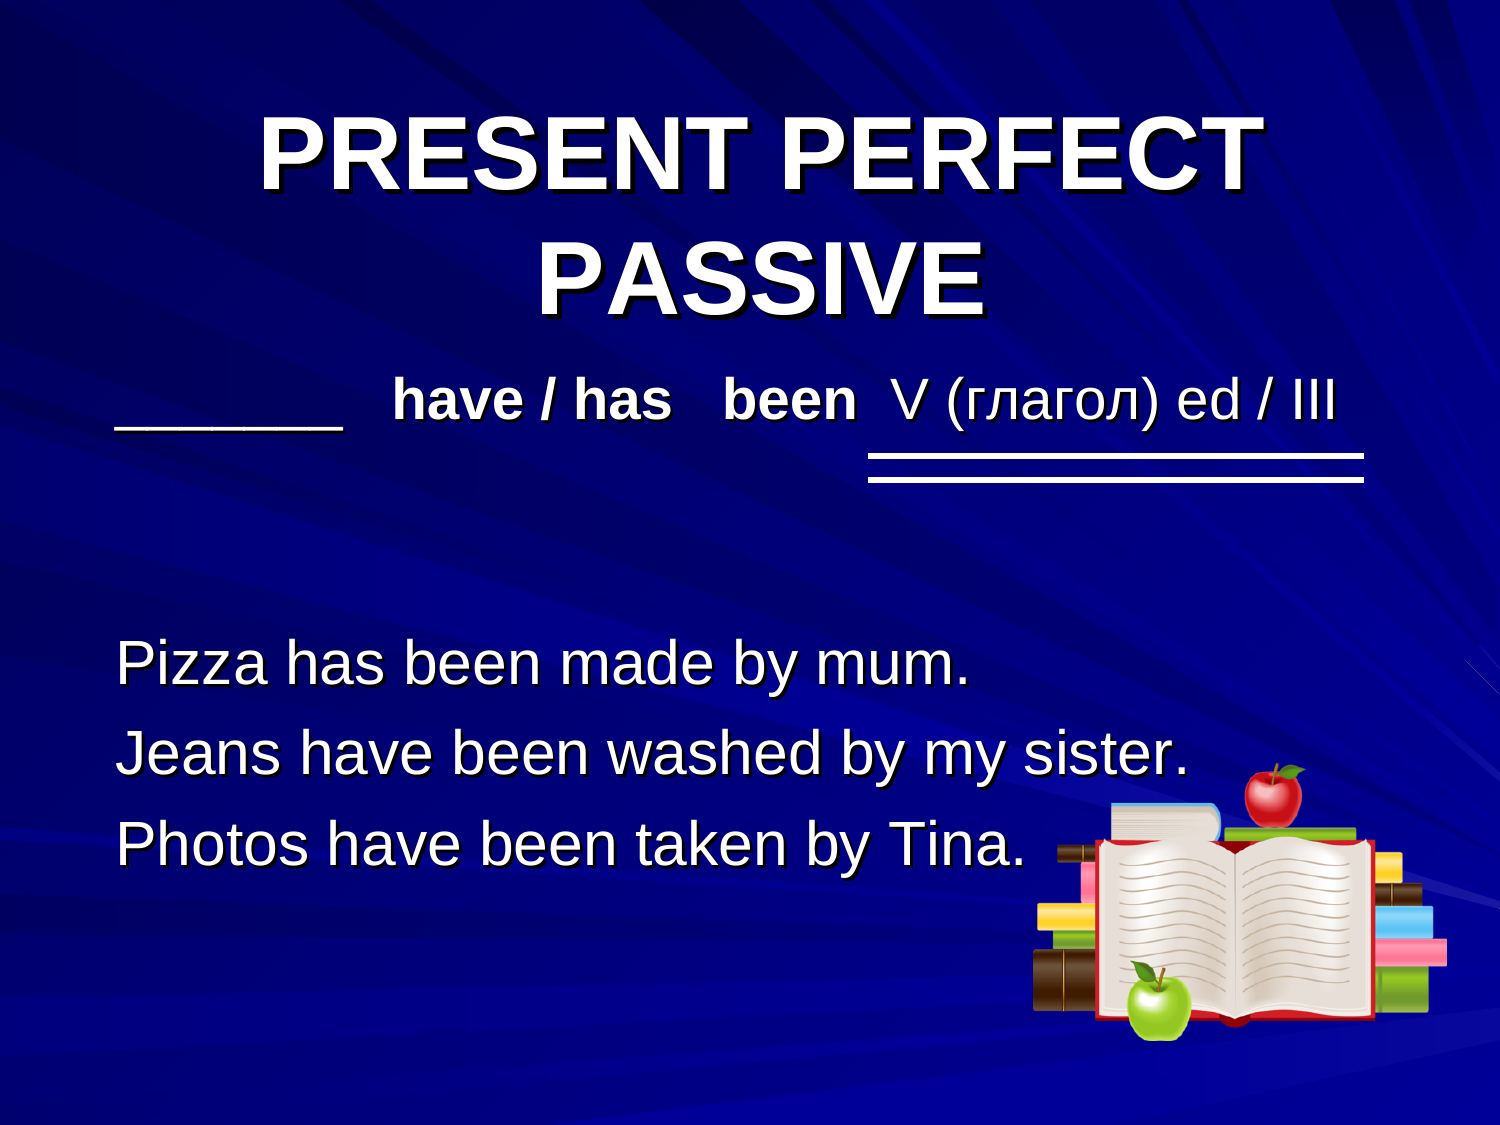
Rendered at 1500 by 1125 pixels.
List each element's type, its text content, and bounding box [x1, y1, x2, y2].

title PRESENT PERFECT PASSIVE [100, 78, 1424, 302]
picture [1033, 763, 1447, 1041]
list _______ have / has been V (глагол) ed / III Pizza has been made by mum. Jeans have been washed by my sister. Photos have been taken by Tina. [100, 338, 1376, 977]
